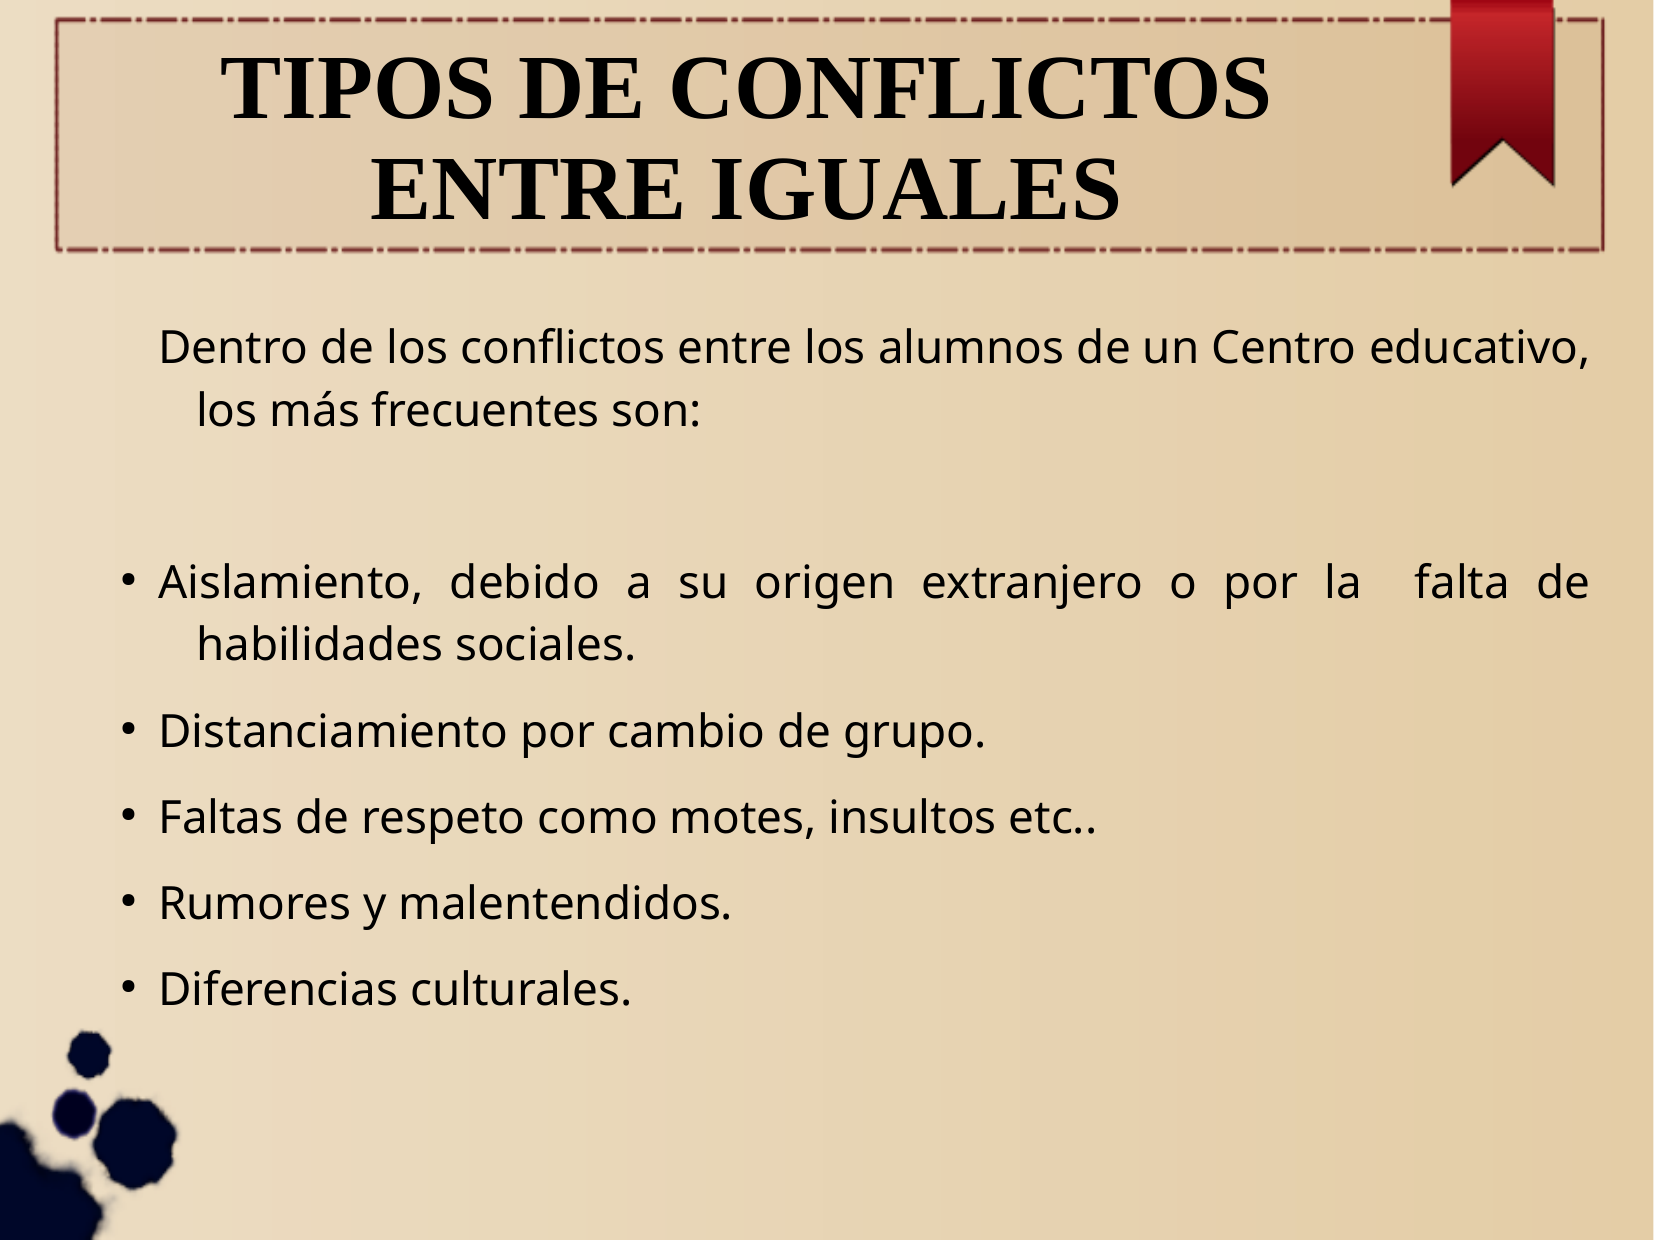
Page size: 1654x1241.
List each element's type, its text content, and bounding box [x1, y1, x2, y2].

picture [0, 0, 1654, 1240]
title TIPOS DE CONFLICTOS ENTRE IGUALES [82, 36, 1412, 240]
text_box Dentro de los conflictos entre los alumnos de un Centro educativo, los más frecuentes son: Aislamiento, debido a su origen extranjero o por la falta de habilidades sociales. Distanciamiento por cambio de grupo. Faltas de respeto como motes, insultos etc.. Rumores y malentendidos. Diferencias culturales. [70, 307, 1607, 1063]
